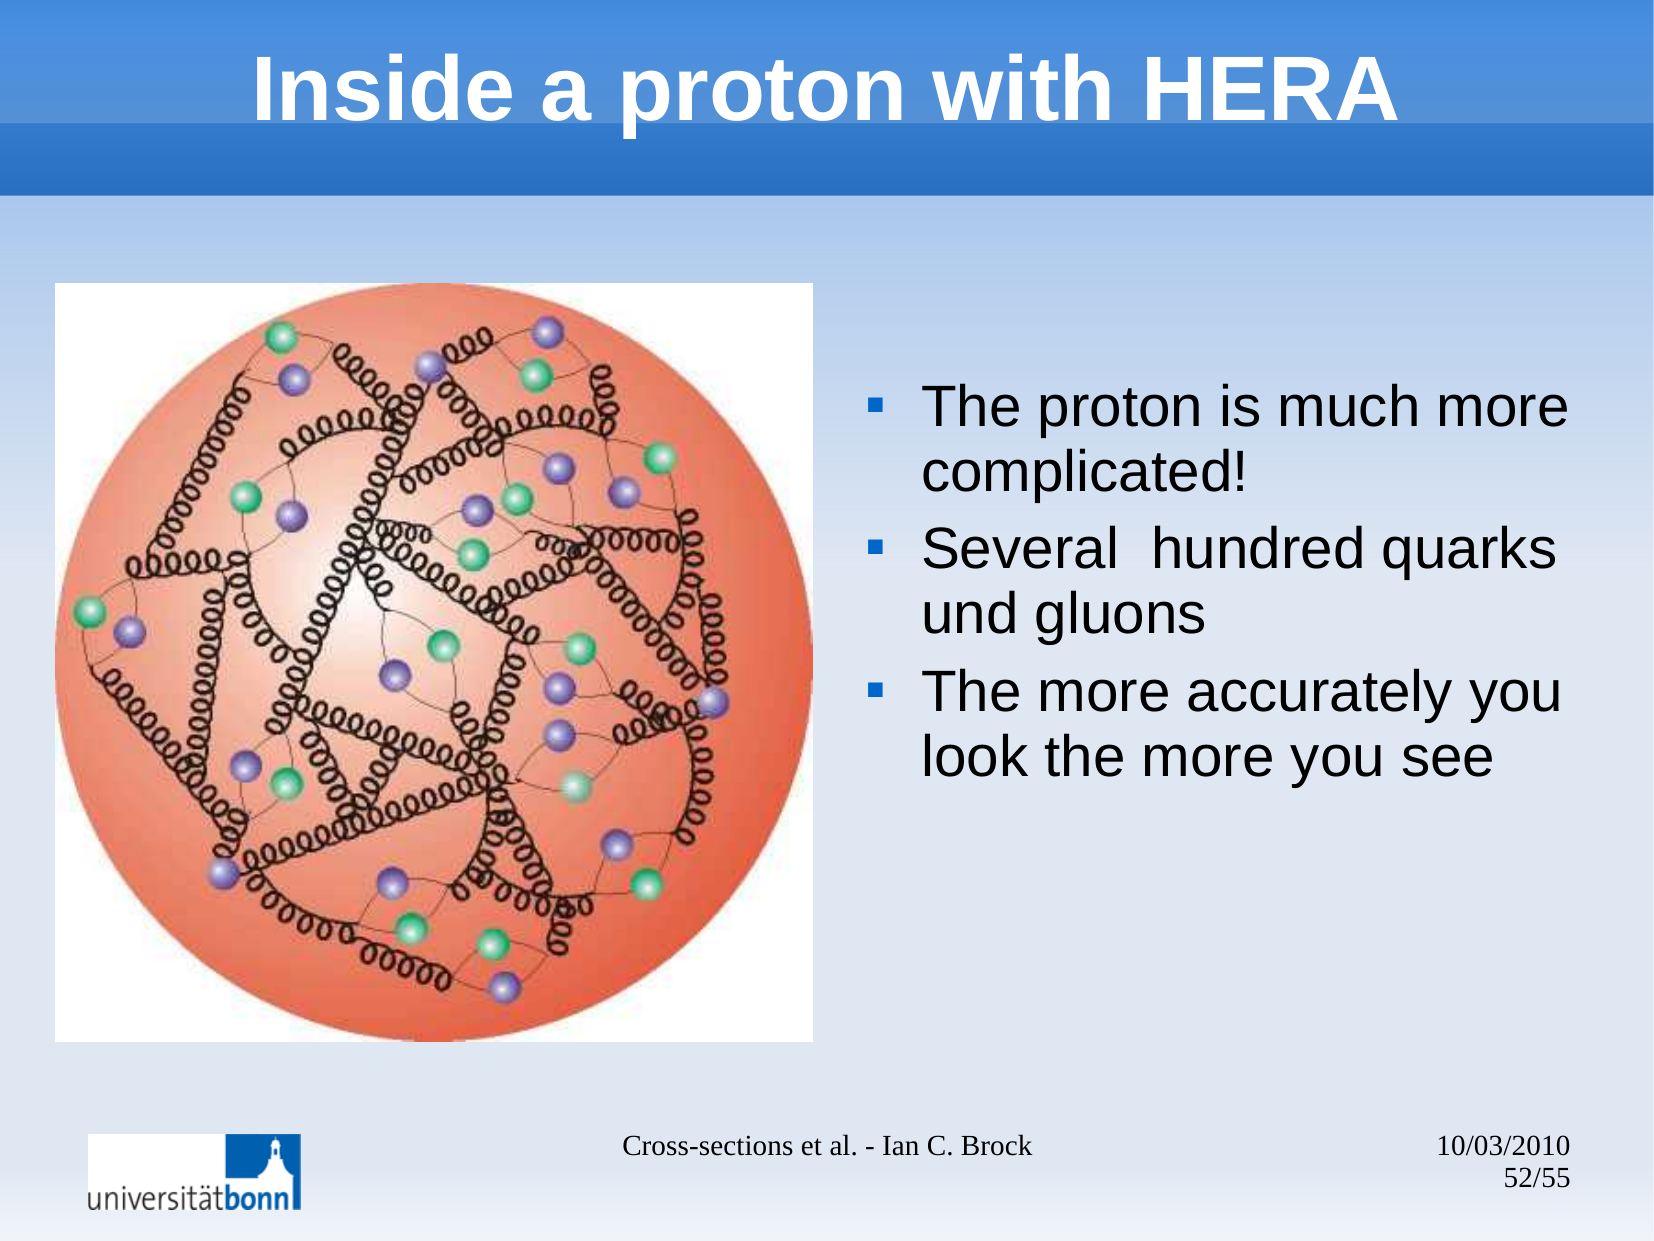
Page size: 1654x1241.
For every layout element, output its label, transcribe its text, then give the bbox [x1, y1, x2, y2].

picture [0, 185, 1654, 1241]
list The proton is much more complicated! Several hundred quarks und gluons The more accurately you look the more you see [835, 365, 1637, 918]
title Inside a proton with HERA [0, 0, 1654, 185]
